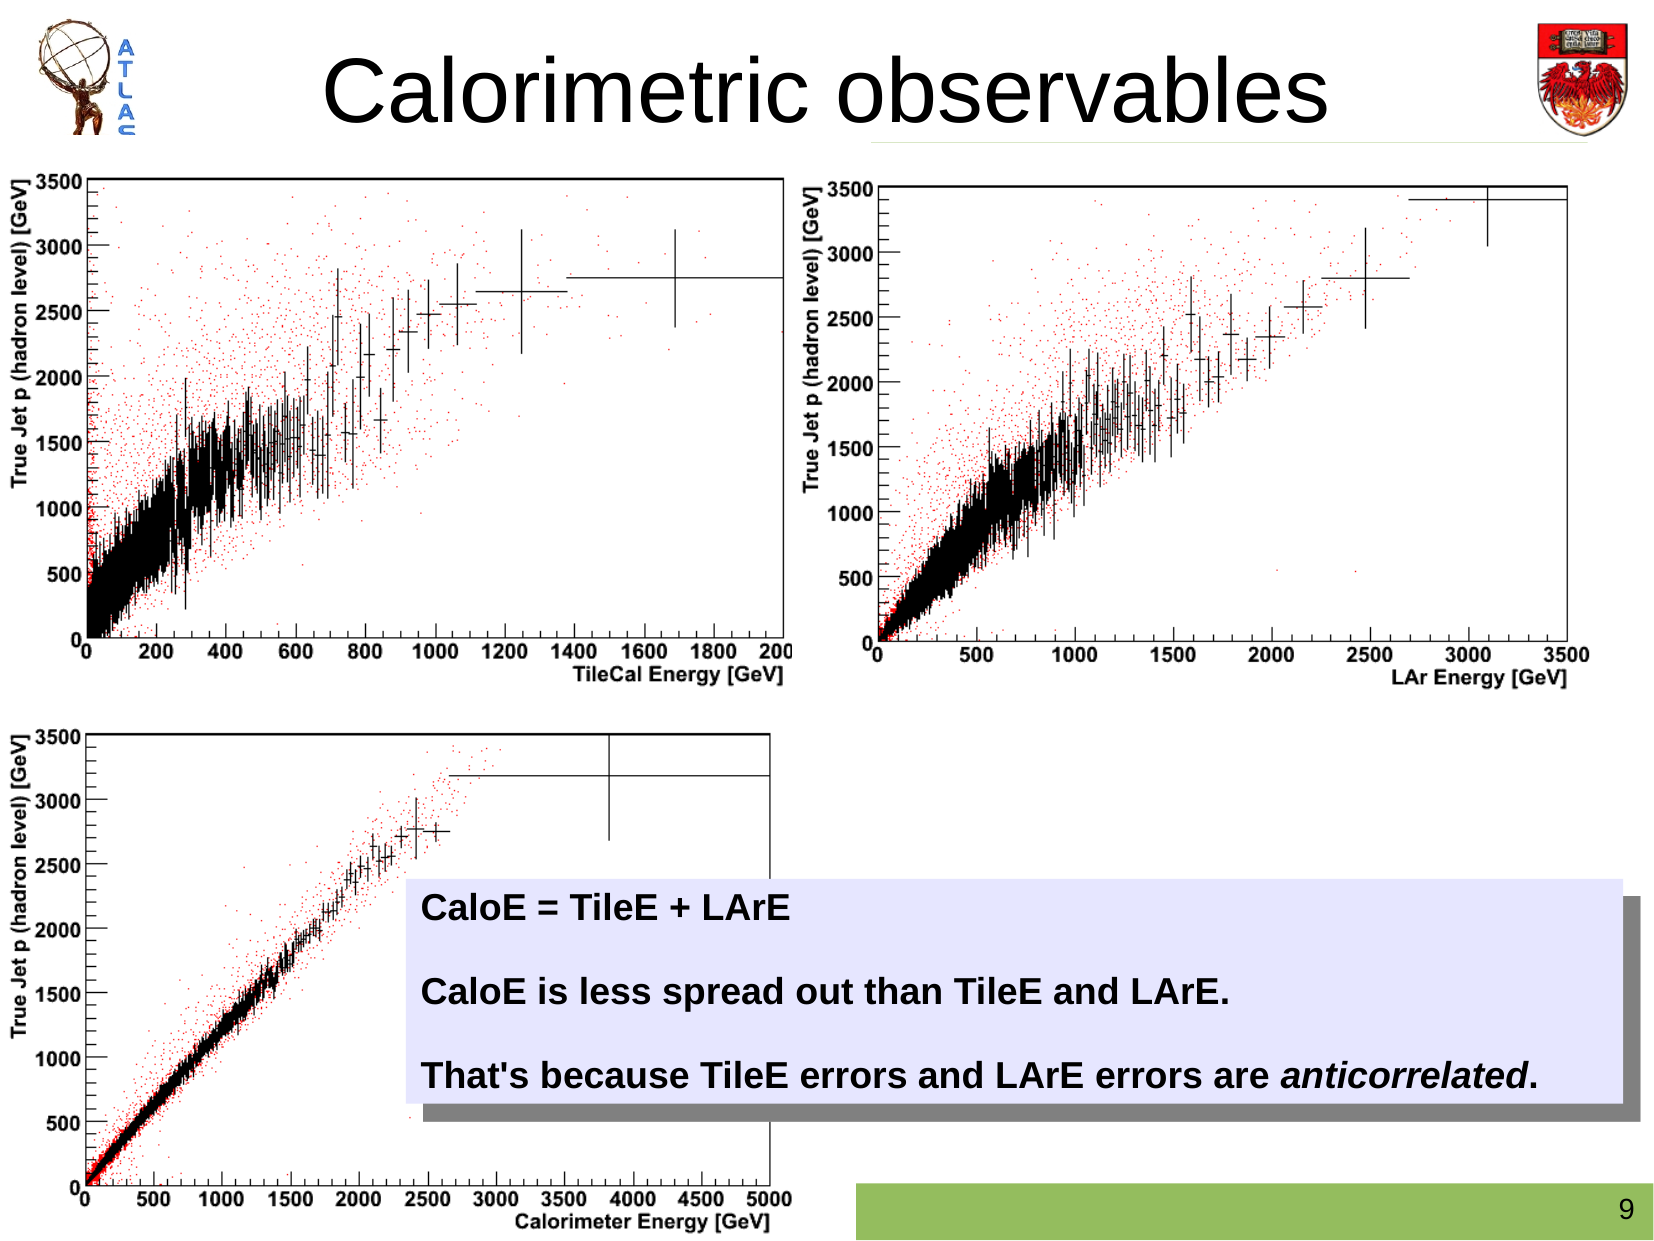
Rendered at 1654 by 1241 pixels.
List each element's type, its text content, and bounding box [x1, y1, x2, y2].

picture [0, 8, 1654, 1241]
title Calorimetric observables [82, 26, 1571, 143]
picture [1537, 23, 1629, 137]
text_box CaloE = TileE + LArE CaloE is less spread out than TileE and LArE. That's because TileE errors and LArE errors are anticorrelated. [405, 878, 1624, 1104]
